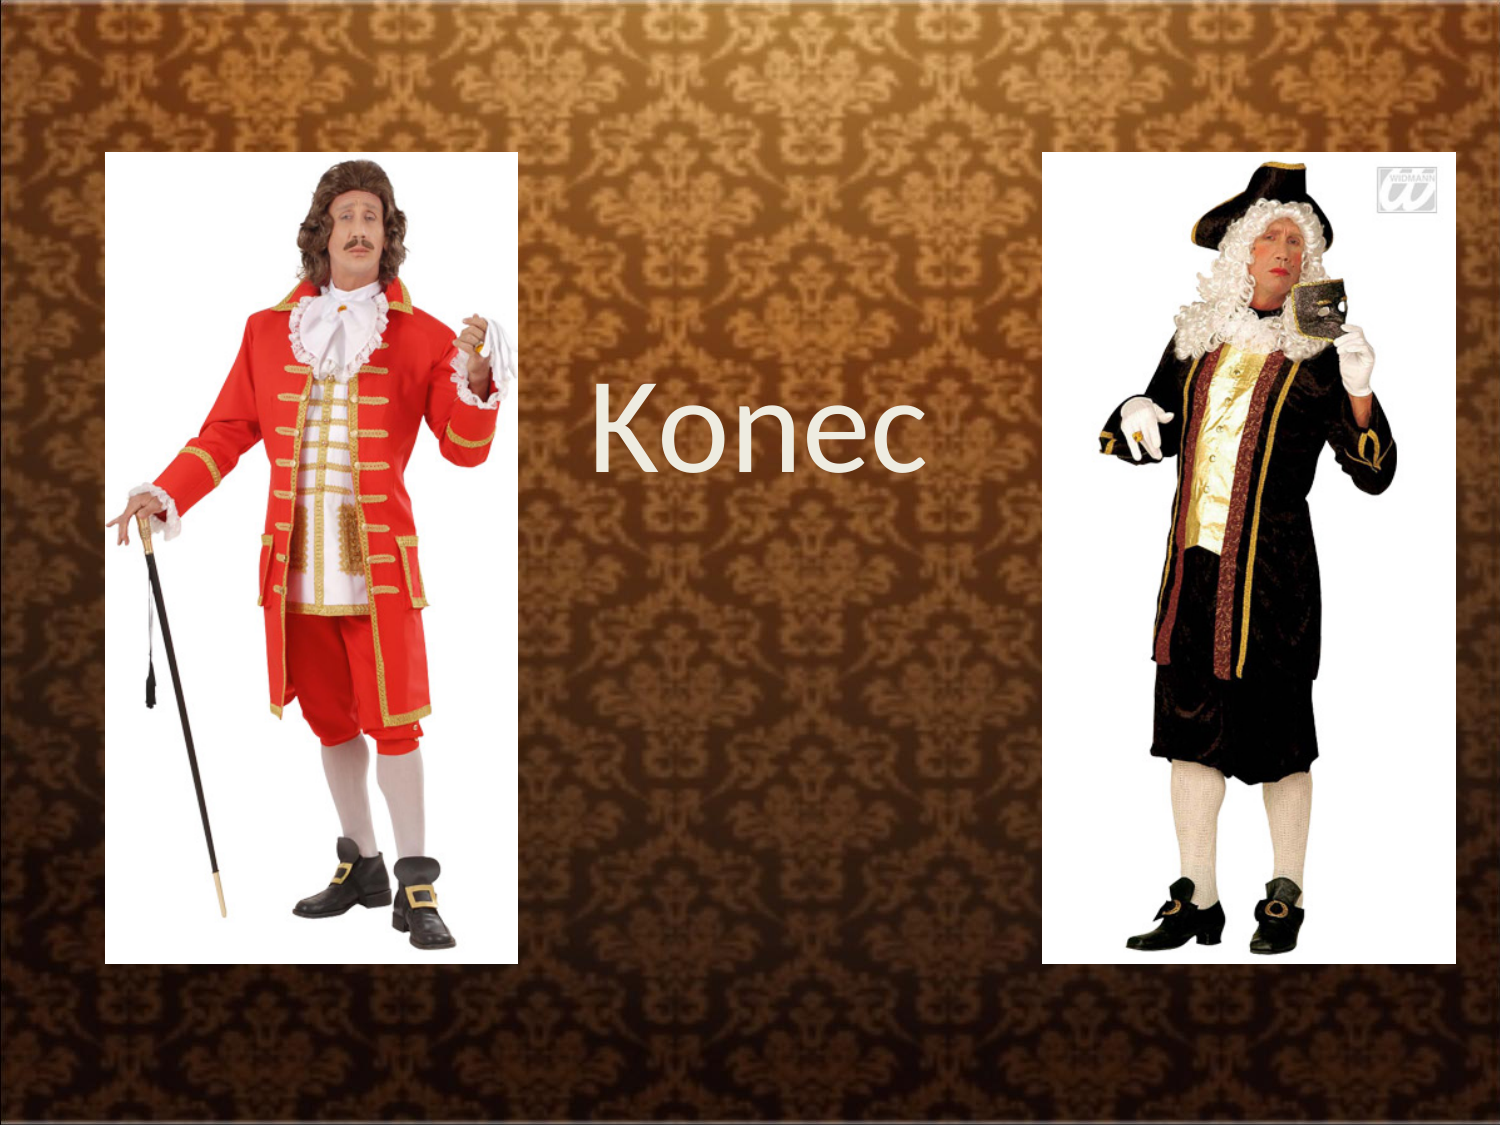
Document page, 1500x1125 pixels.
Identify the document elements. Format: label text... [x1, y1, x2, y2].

text_box Konec [574, 328, 1042, 508]
picture [0, 0, 1500, 1125]
